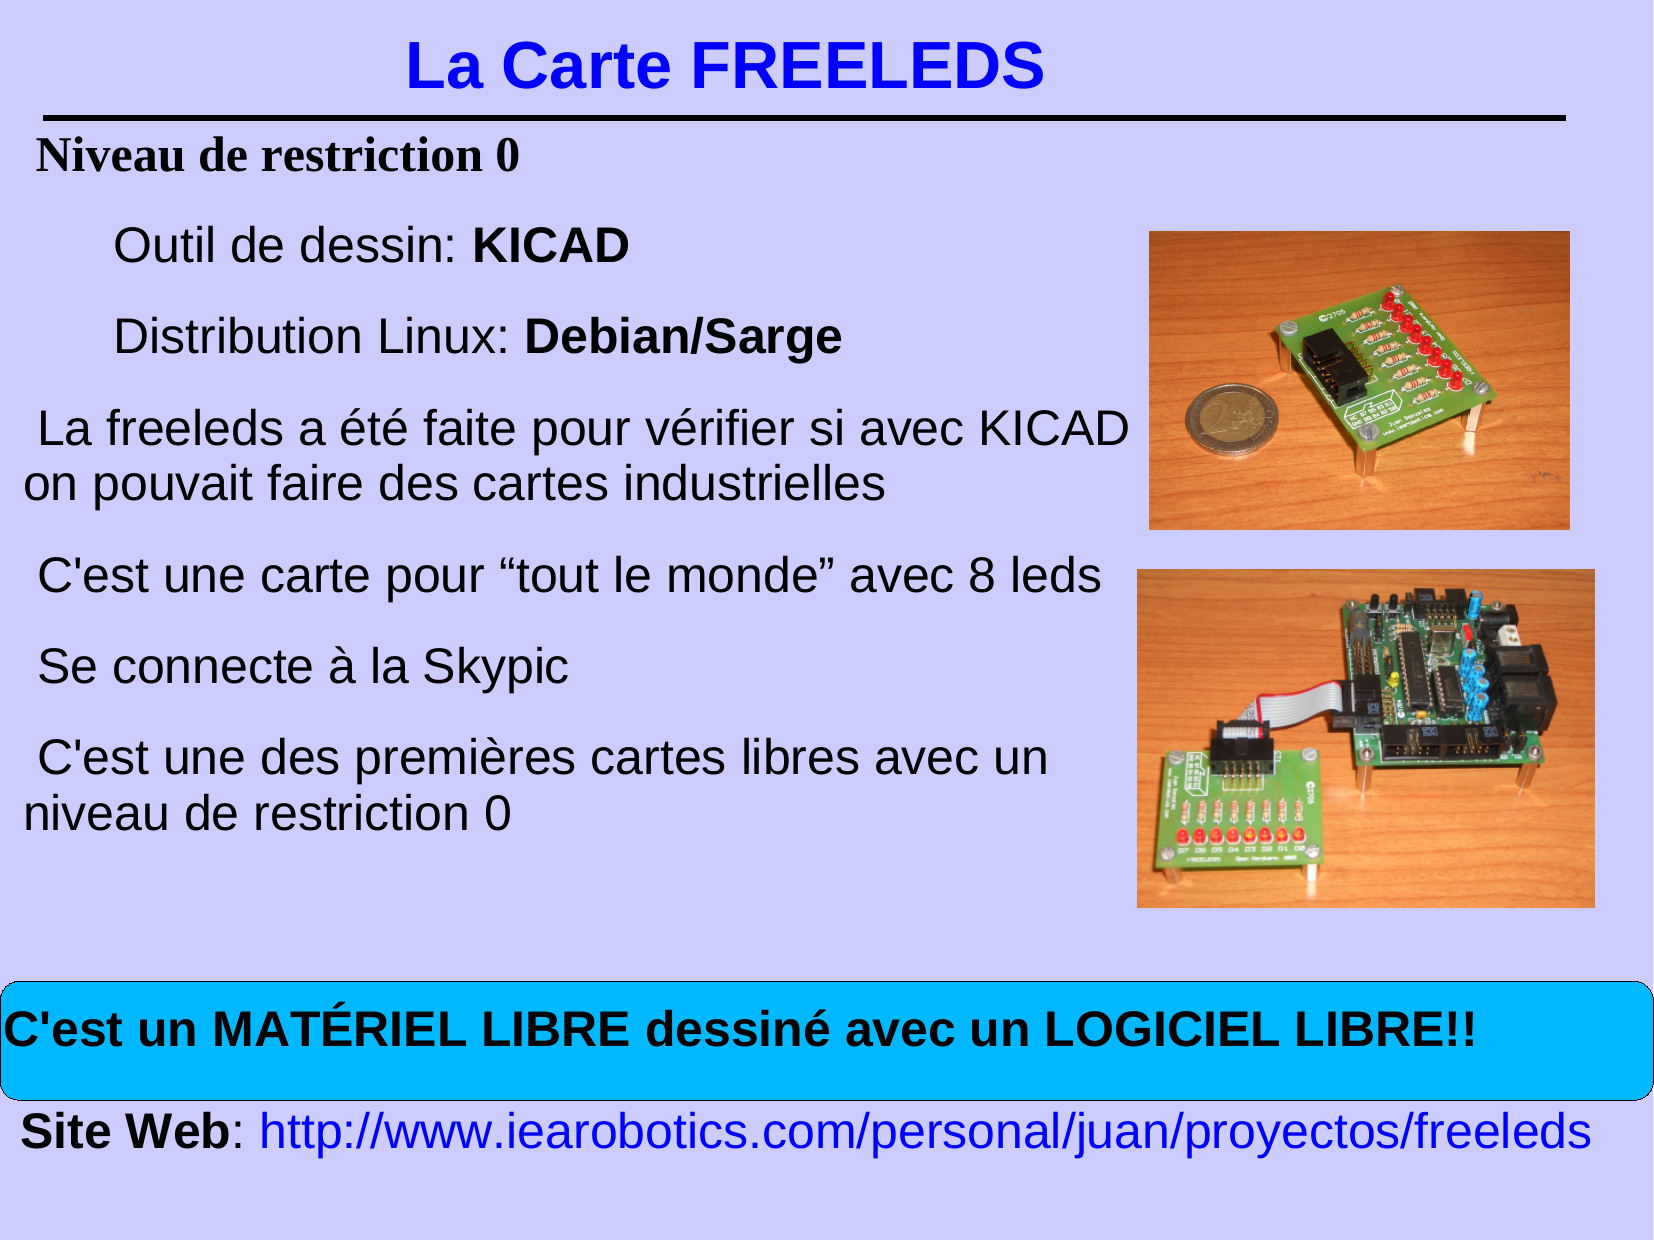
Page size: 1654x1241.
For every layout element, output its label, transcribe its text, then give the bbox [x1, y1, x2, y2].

text_box C'est un MATÉRIEL LIBRE dessiné avec un LOGICIEL LIBRE!! [3, 1001, 1645, 1060]
picture [1137, 569, 1595, 908]
text_box Site Web: http://www.iearobotics.com/personal/juan/proyectos/freeleds [20, 1103, 1654, 1220]
picture [1149, 231, 1570, 530]
text_box [0, 981, 1654, 1101]
text_box Niveau de restriction 0 Outil de dessin: KICAD Distribution Linux: Debian/Sarge La freeleds a été faite pour vérifier si avec KICAD on pouvait faire des cartes industrielles C'est une carte pour “tout le monde” avec 8 leds Se connecte à la Skypic C'est une des premières cartes libres avec un niveau de restriction 0 [23, 126, 1142, 980]
title La Carte FREELEDS [88, 0, 1364, 119]
